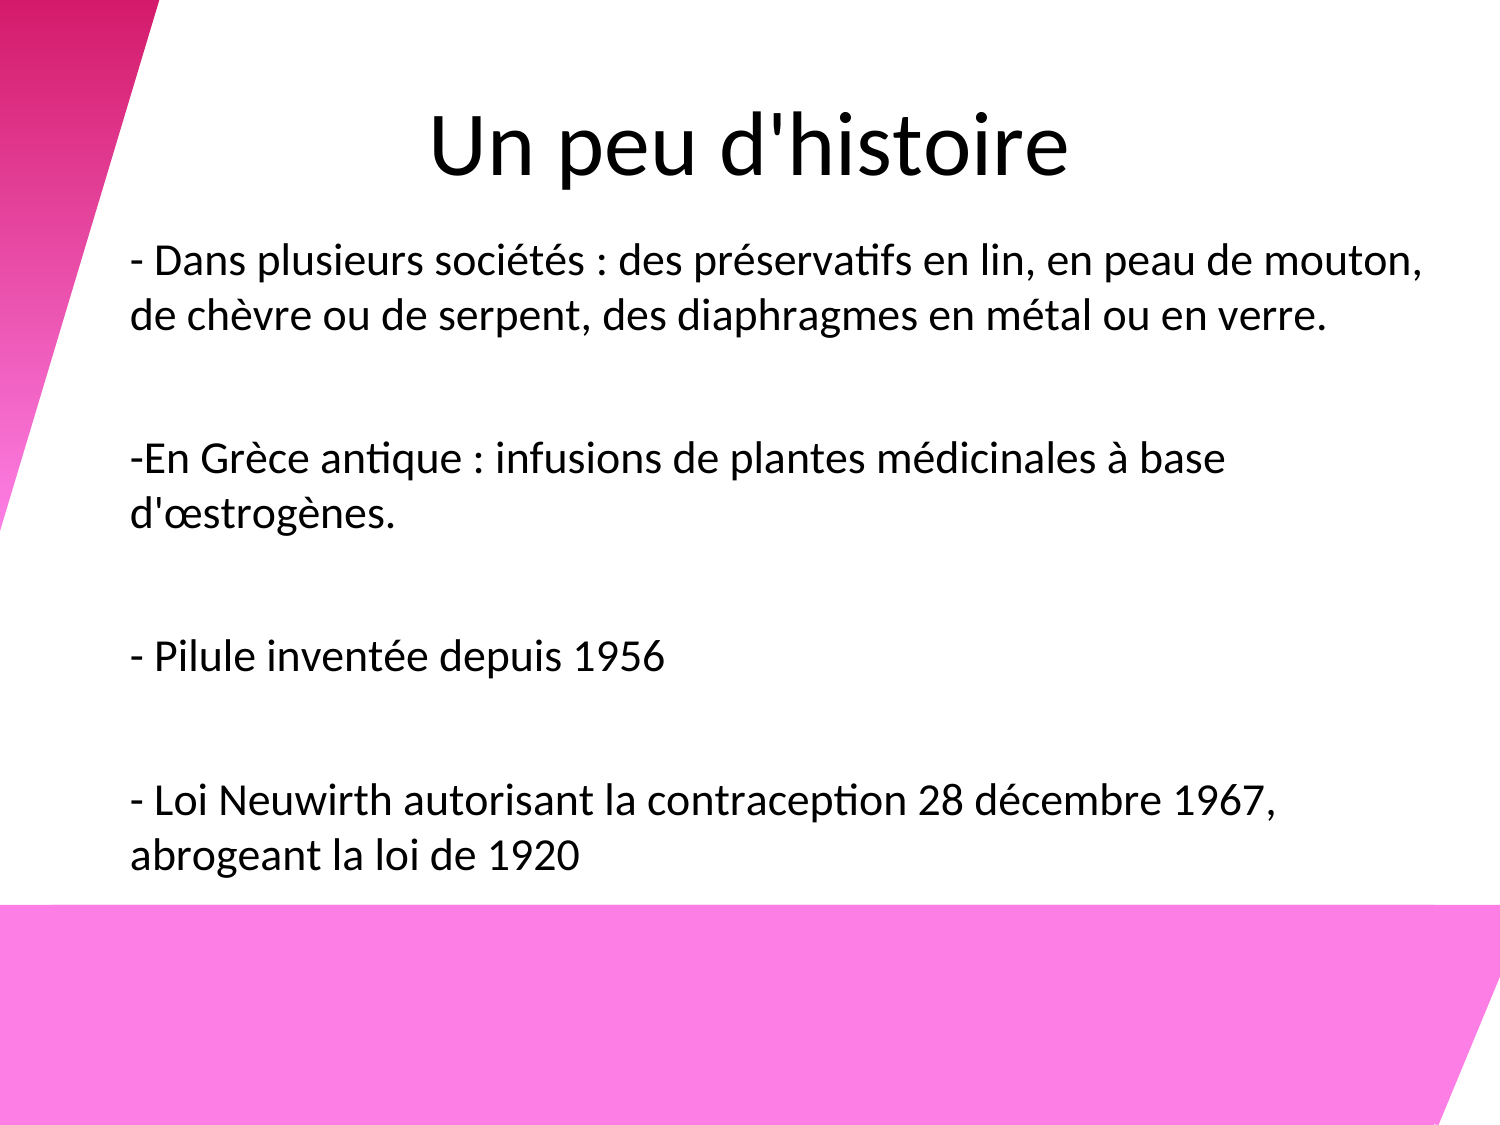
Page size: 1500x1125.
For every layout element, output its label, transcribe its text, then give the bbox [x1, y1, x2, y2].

subtitle - Dans plusieurs sociétés : des préservatifs en lin, en peau de mouton, de chèvre ou de serpent, des diaphragmes en métal ou en verre. -En Grèce antique : infusions de plantes médicinales à base d'œstrogènes. - Pilule inventée depuis 1956 - Loi Neuwirth autorisant la contraception 28 décembre 1967, abrogeant la loi de 1920 [129, 229, 1426, 1028]
text_box [0, 904, 1500, 1125]
text_box [0, 0, 160, 532]
title Un peu d'histoire [75, 45, 1426, 233]
